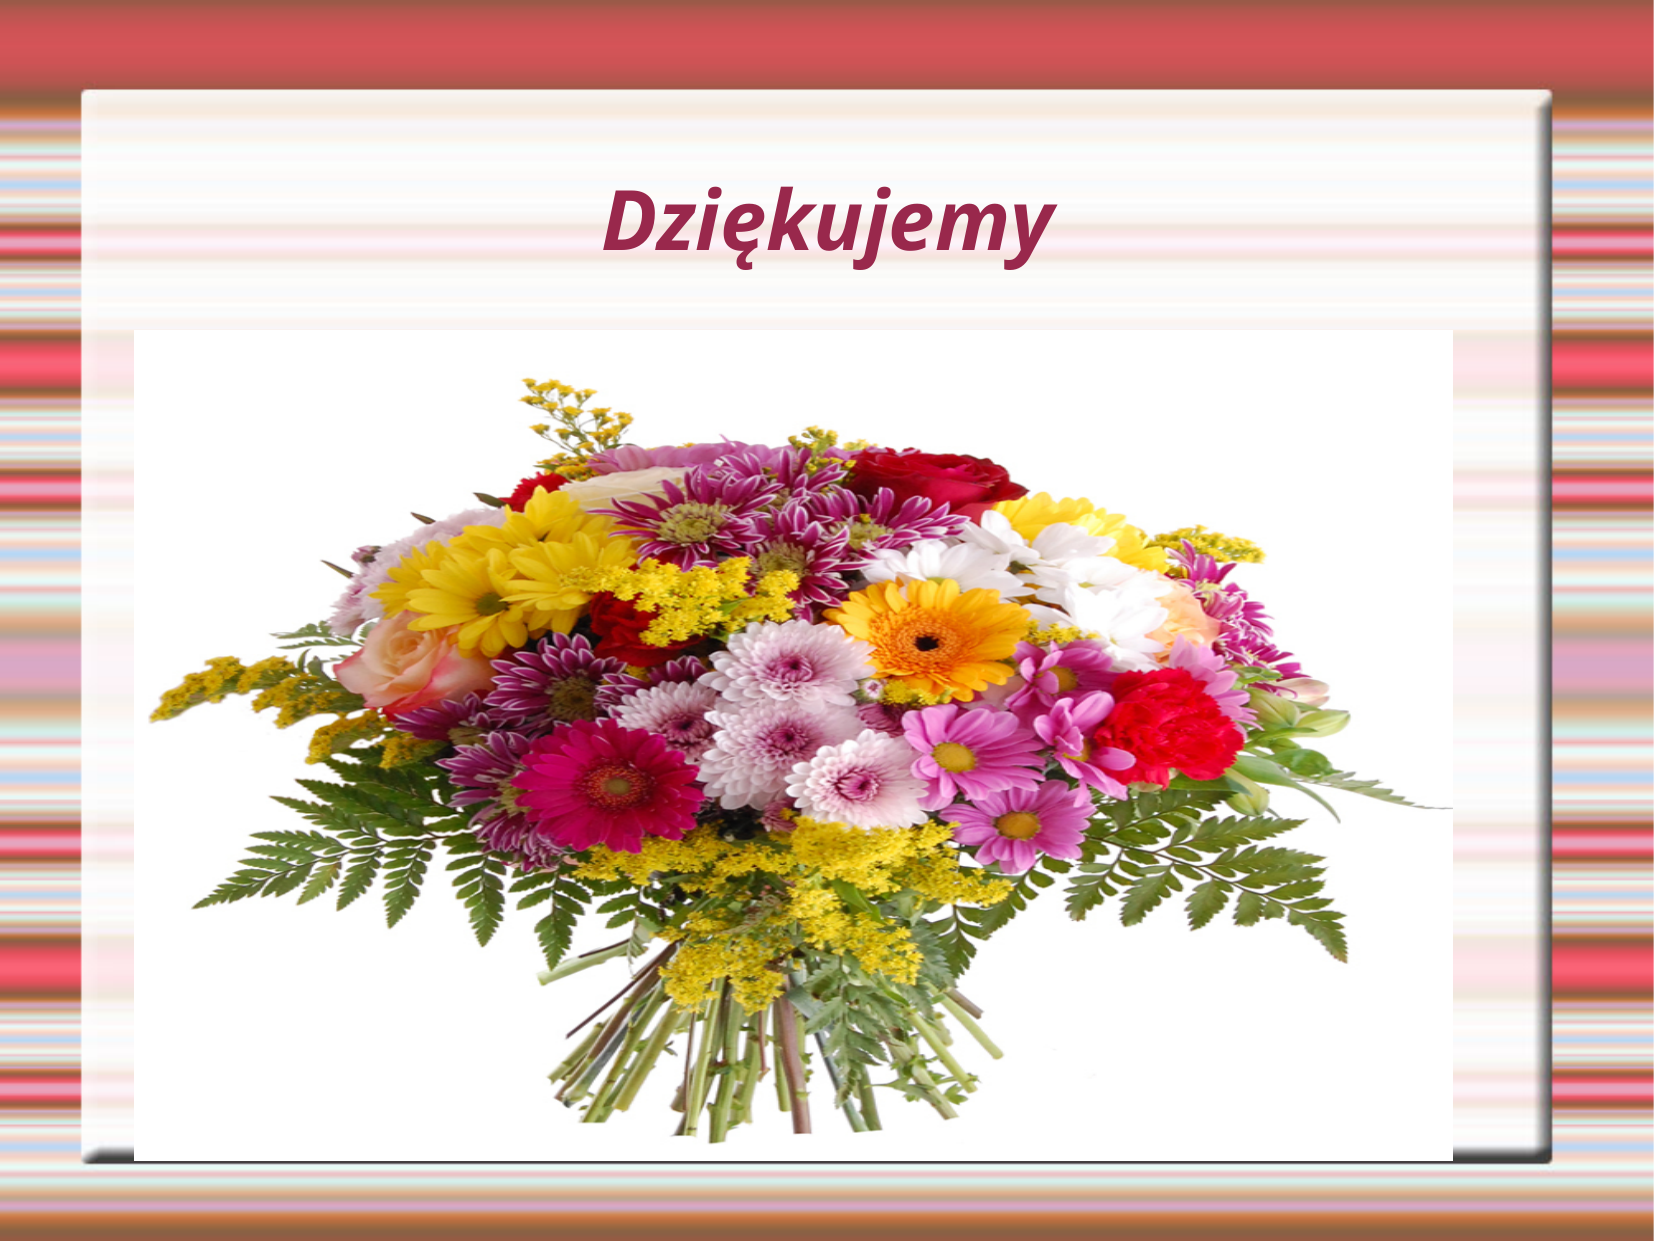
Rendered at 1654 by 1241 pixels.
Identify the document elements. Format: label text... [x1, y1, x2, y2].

picture [0, 0, 1654, 1241]
title Dziękujemy [121, 114, 1534, 322]
